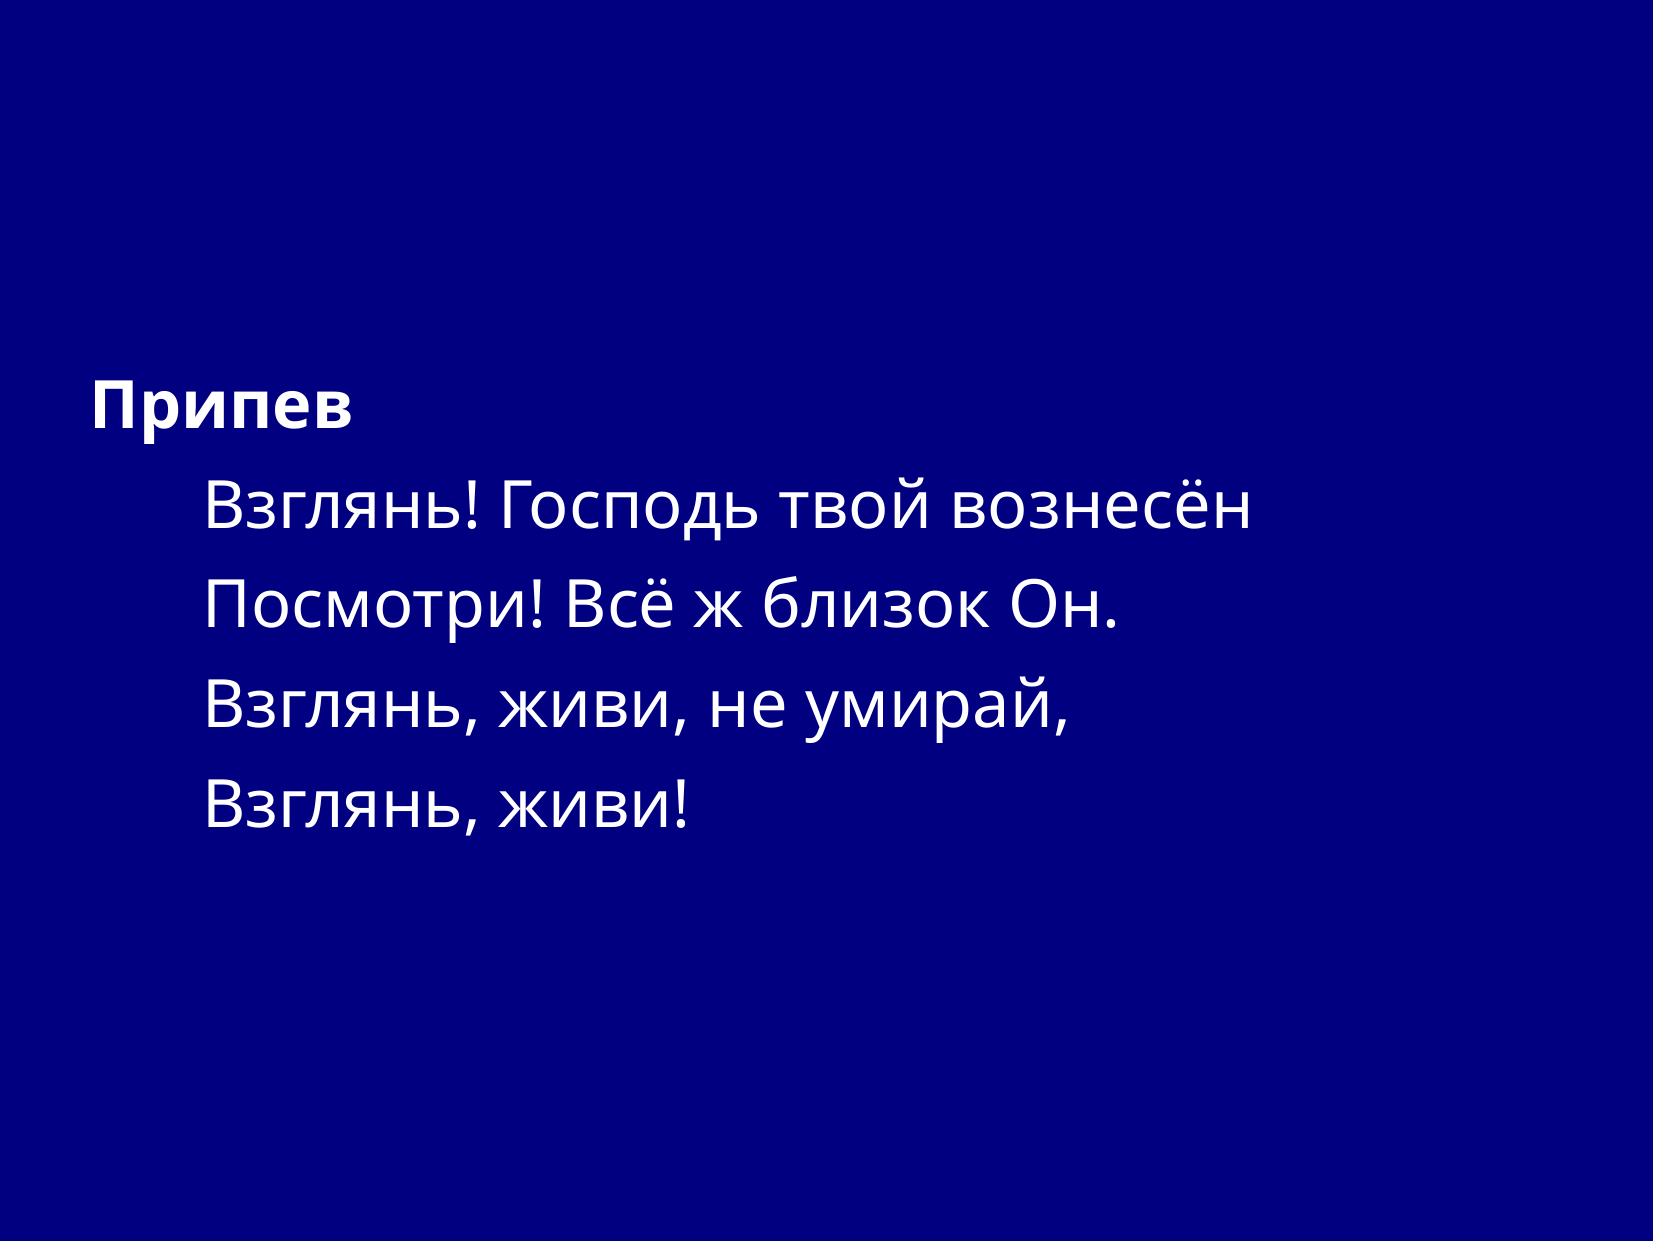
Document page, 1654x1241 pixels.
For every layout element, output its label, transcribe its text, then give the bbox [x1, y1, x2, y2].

text_box Припев Взглянь! Господь твой вознесён Посмотри! Всё ж близок Он. Взглянь, живи, не умирай, Взглянь, живи! [75, 150, 1576, 1163]
